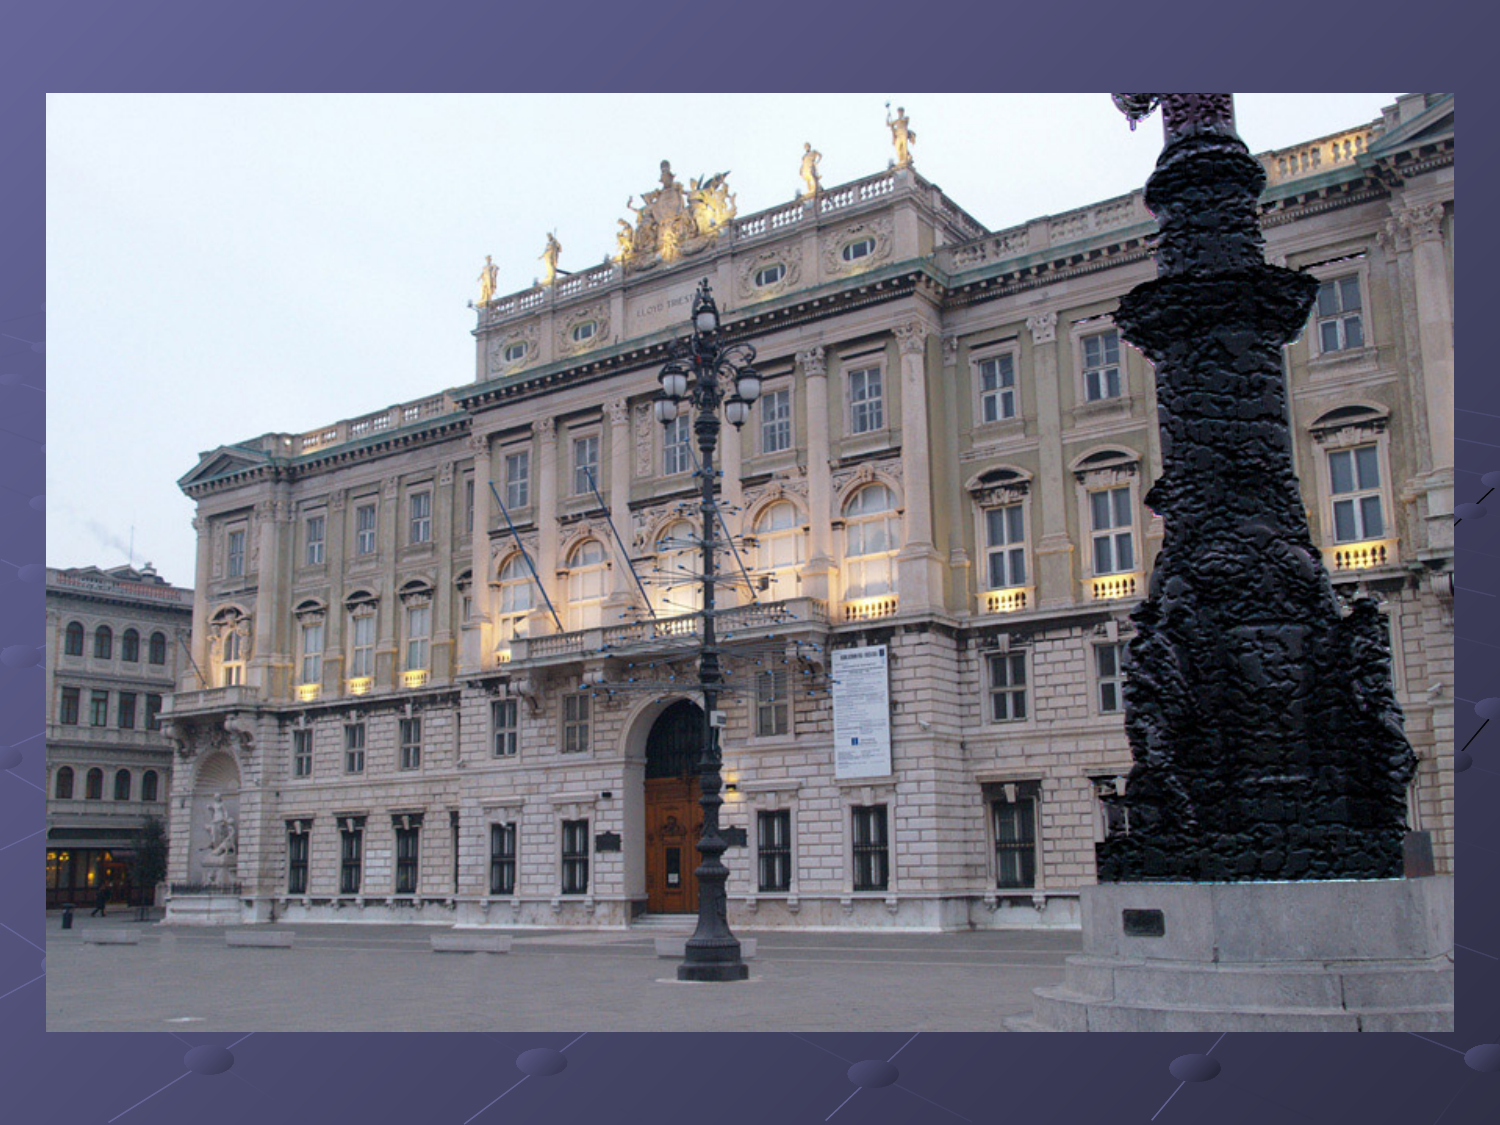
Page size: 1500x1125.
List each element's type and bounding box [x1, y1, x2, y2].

picture [46, 93, 1454, 1032]
